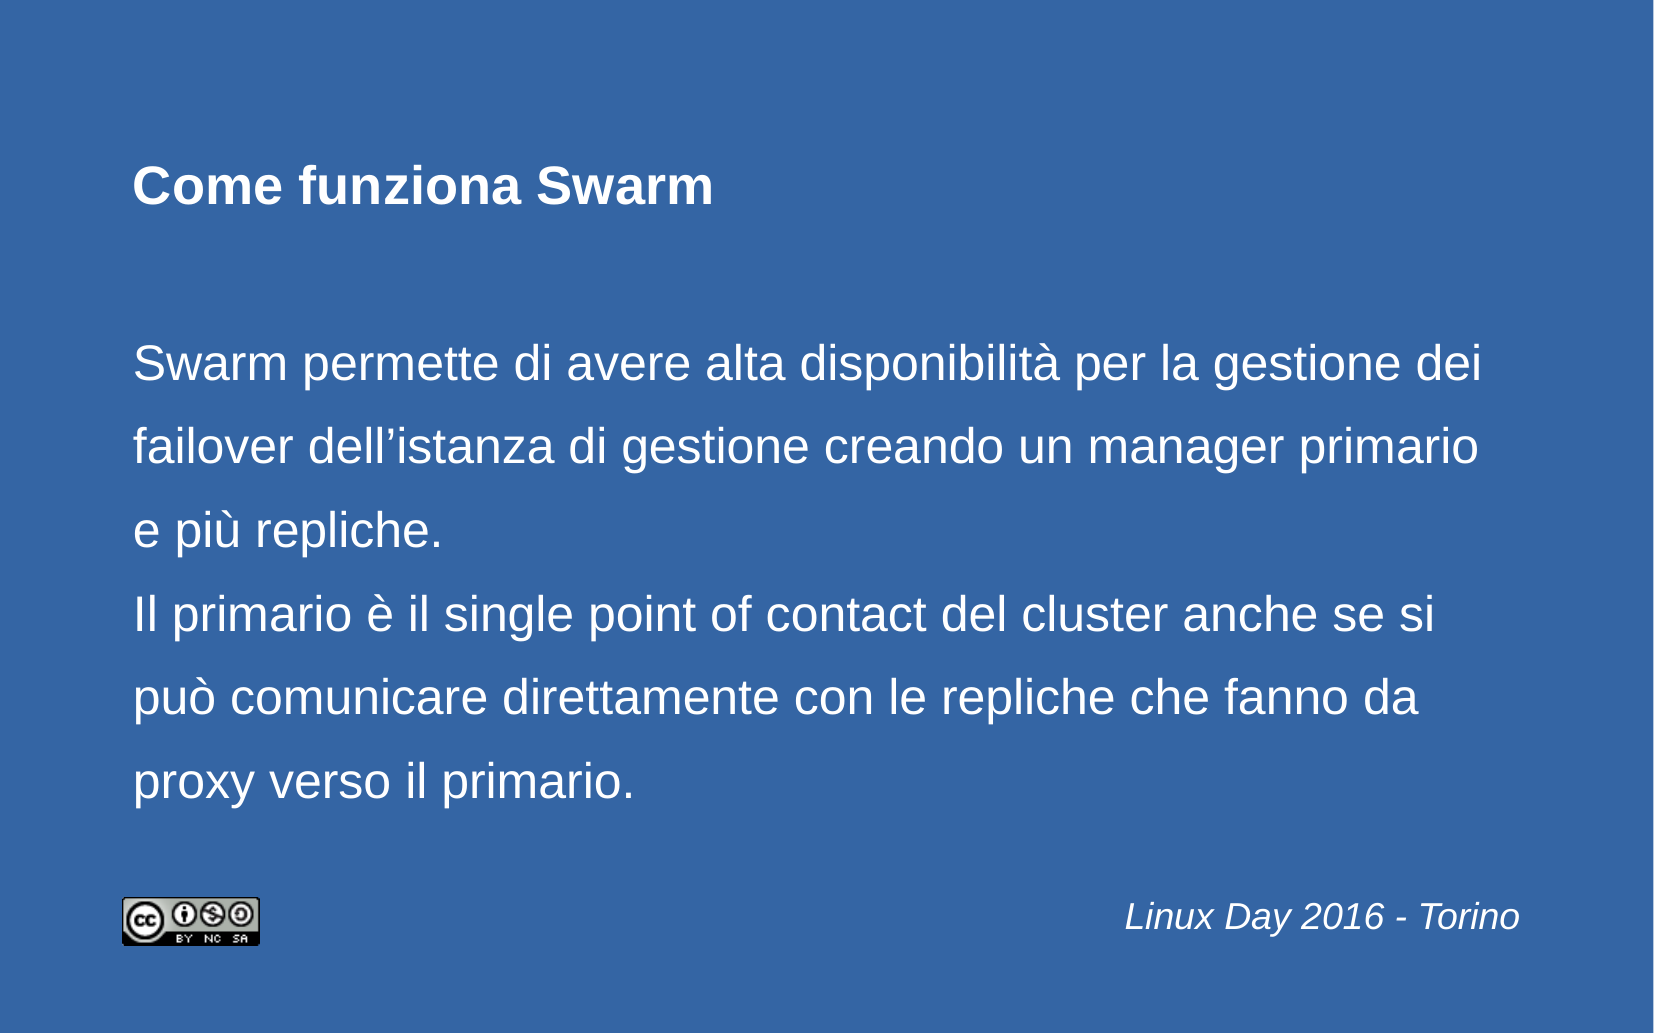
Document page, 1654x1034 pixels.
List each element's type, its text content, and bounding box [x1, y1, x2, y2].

text_box Linux Day 2016 - Torino [1109, 887, 1536, 1034]
picture [122, 897, 260, 946]
text_box Come funziona Swarm Swarm permette di avere alta disponibilità per la gestione dei failover dell’istanza di gestione creando un manager primario e più repliche. Il primario è il single point of contact del cluster anche se si può comunicare direttamente con le repliche che fanno da proxy verso il primario. [118, 118, 1536, 961]
